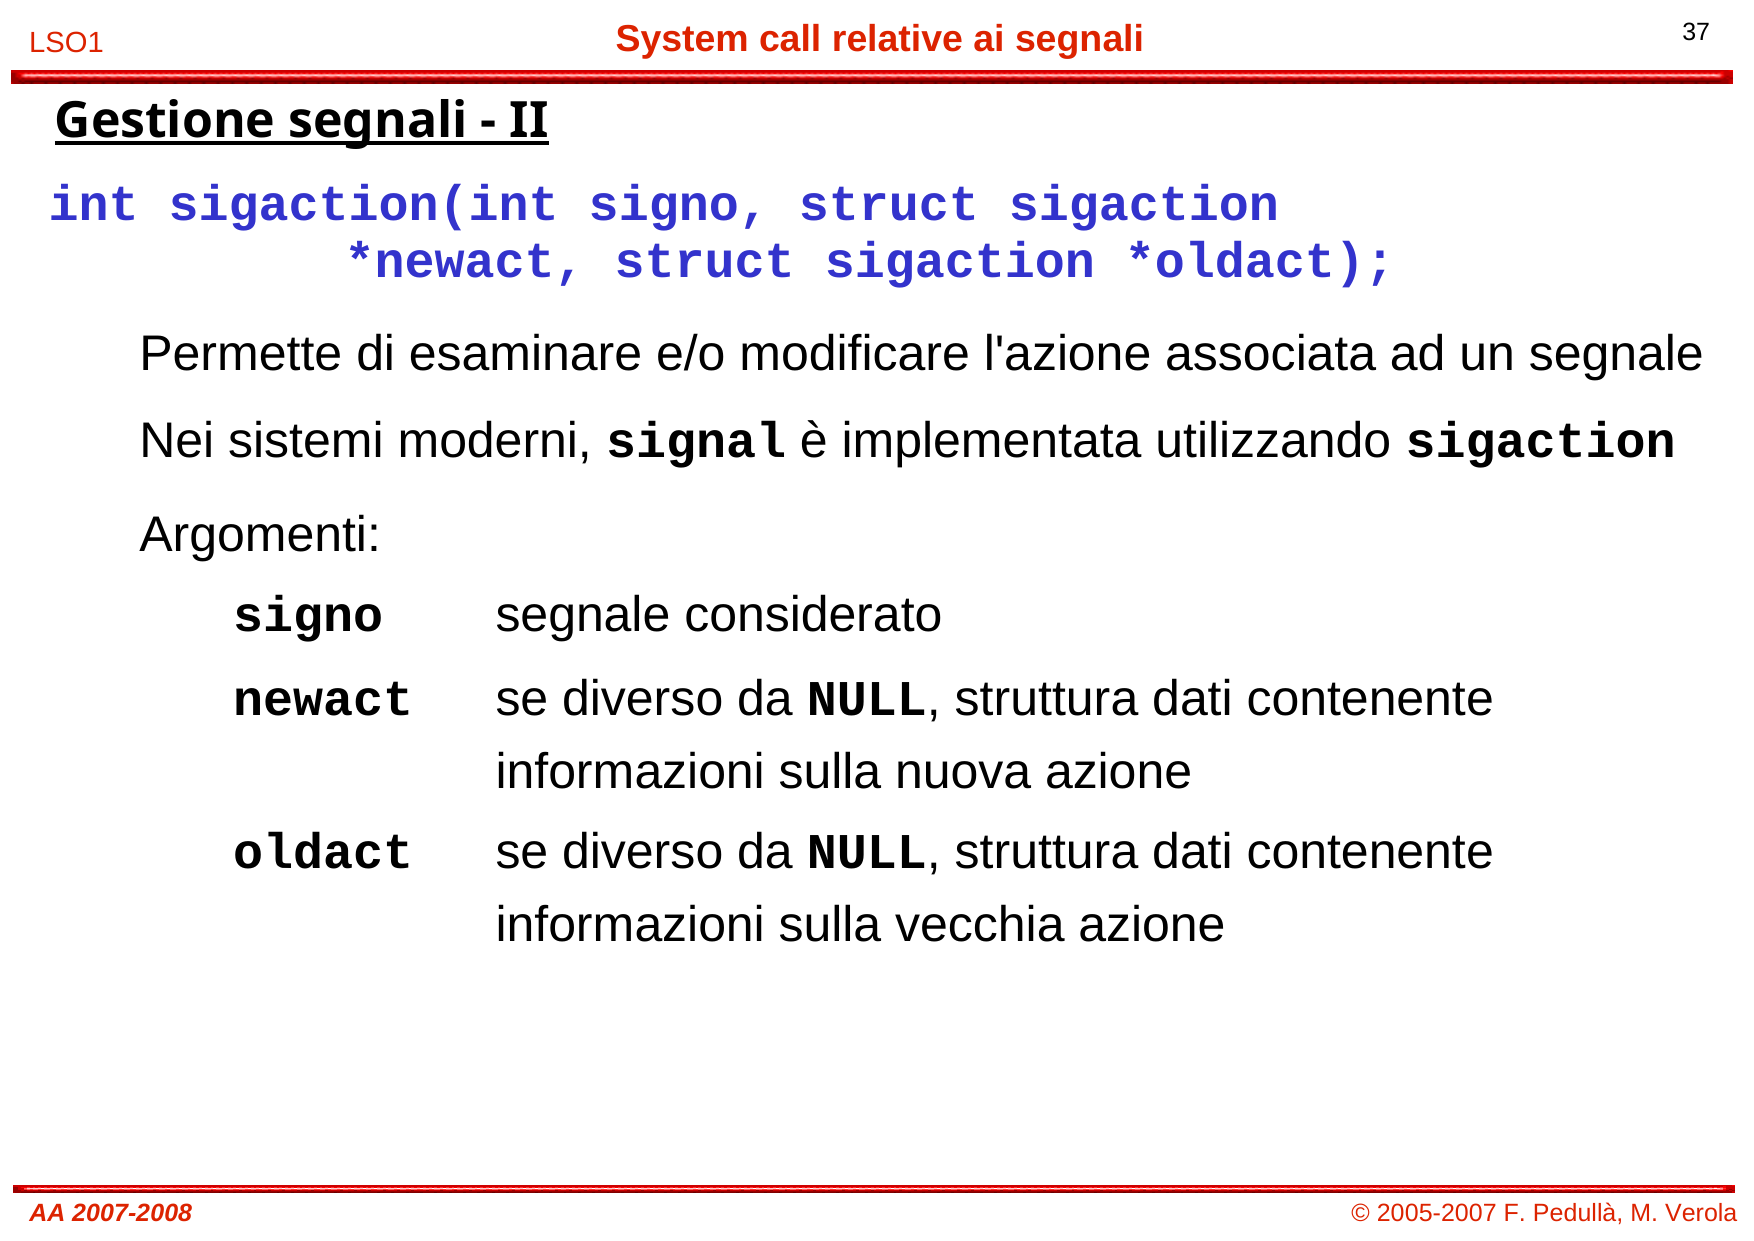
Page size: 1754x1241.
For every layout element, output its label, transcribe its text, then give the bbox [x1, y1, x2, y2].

title Gestione segnali - II [40, 72, 1714, 168]
list int sigaction(int signo, struct sigaction *newact, struct sigaction *oldact); Permette di esaminare e/o modificare l'azione associata ad un segnale Nei sistemi moderni, signal è implementata utilizzando sigaction Argomenti: signo segnale considerato newact se diverso da NULL, struttura dati contenente informazioni sulla nuova azione oldact se diverso da NULL, struttura dati contenente informazioni sulla vecchia azione [30, 171, 1754, 1241]
picture [13, 1185, 30, 1193]
picture [11, 70, 1733, 84]
